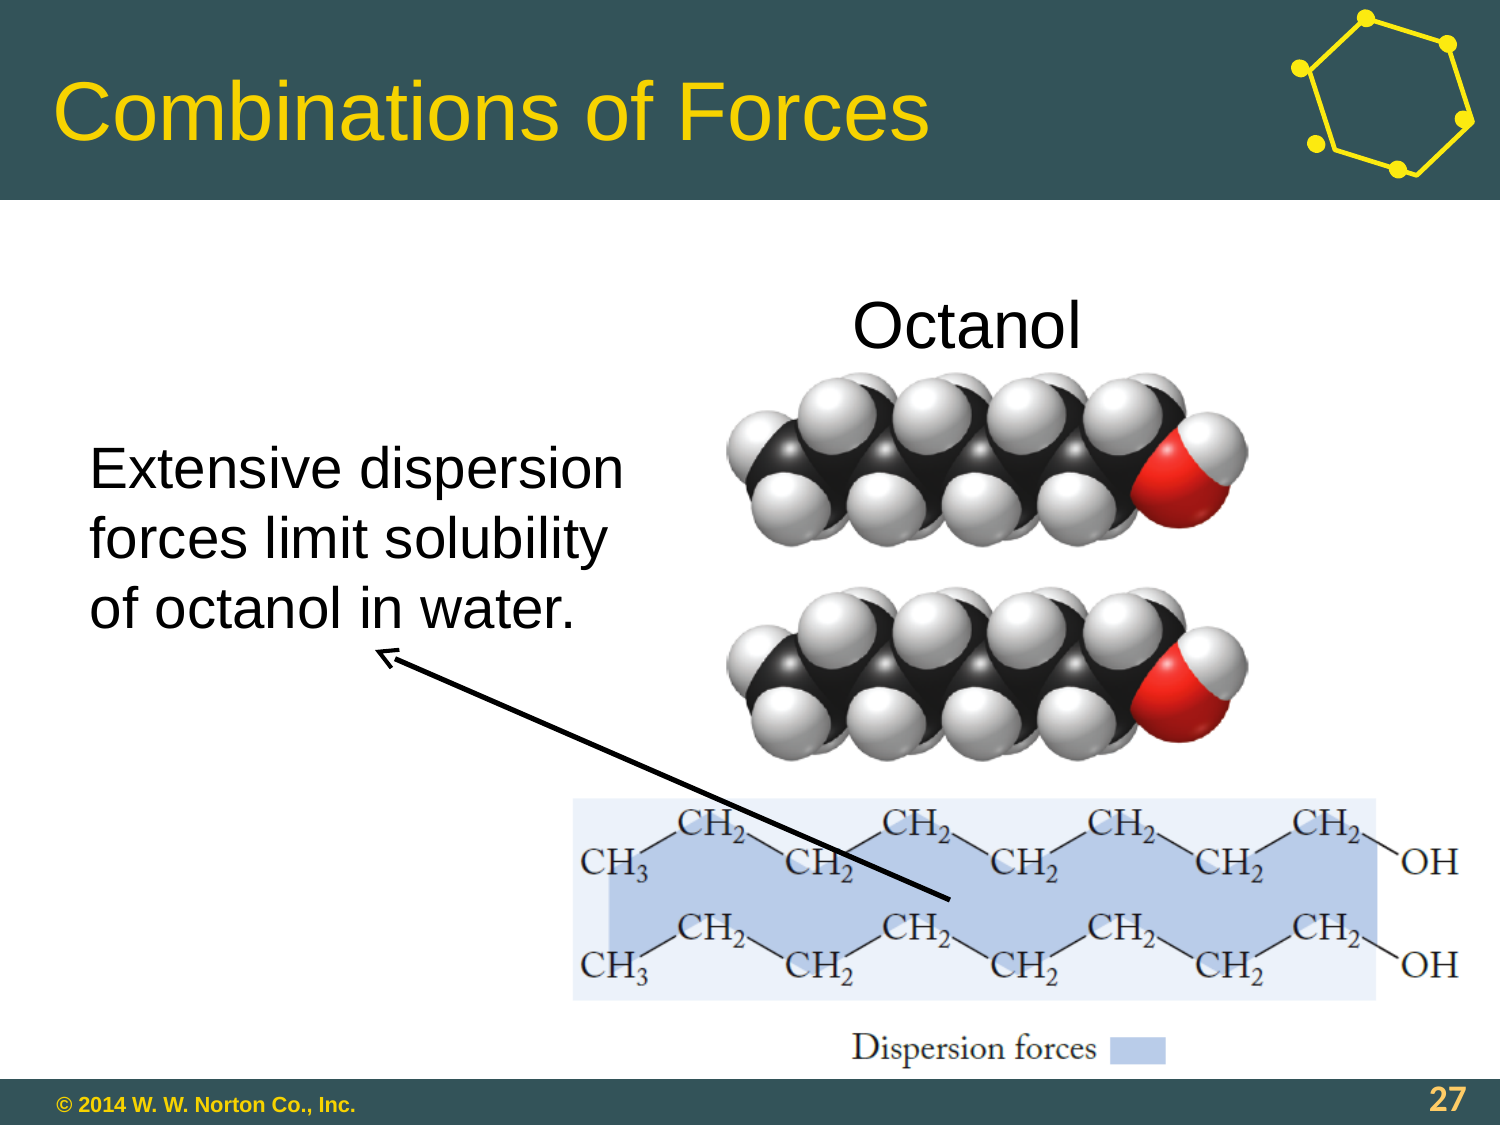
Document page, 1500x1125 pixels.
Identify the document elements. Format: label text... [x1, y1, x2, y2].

picture [565, 363, 1463, 1074]
slide_number <number> [1412, 1074, 1482, 1119]
title Combinations of Forces [37, 19, 1118, 195]
text_box Extensive dispersion forces limit solubility of octanol in water. [74, 422, 675, 648]
text_box Octanol [837, 274, 1100, 363]
